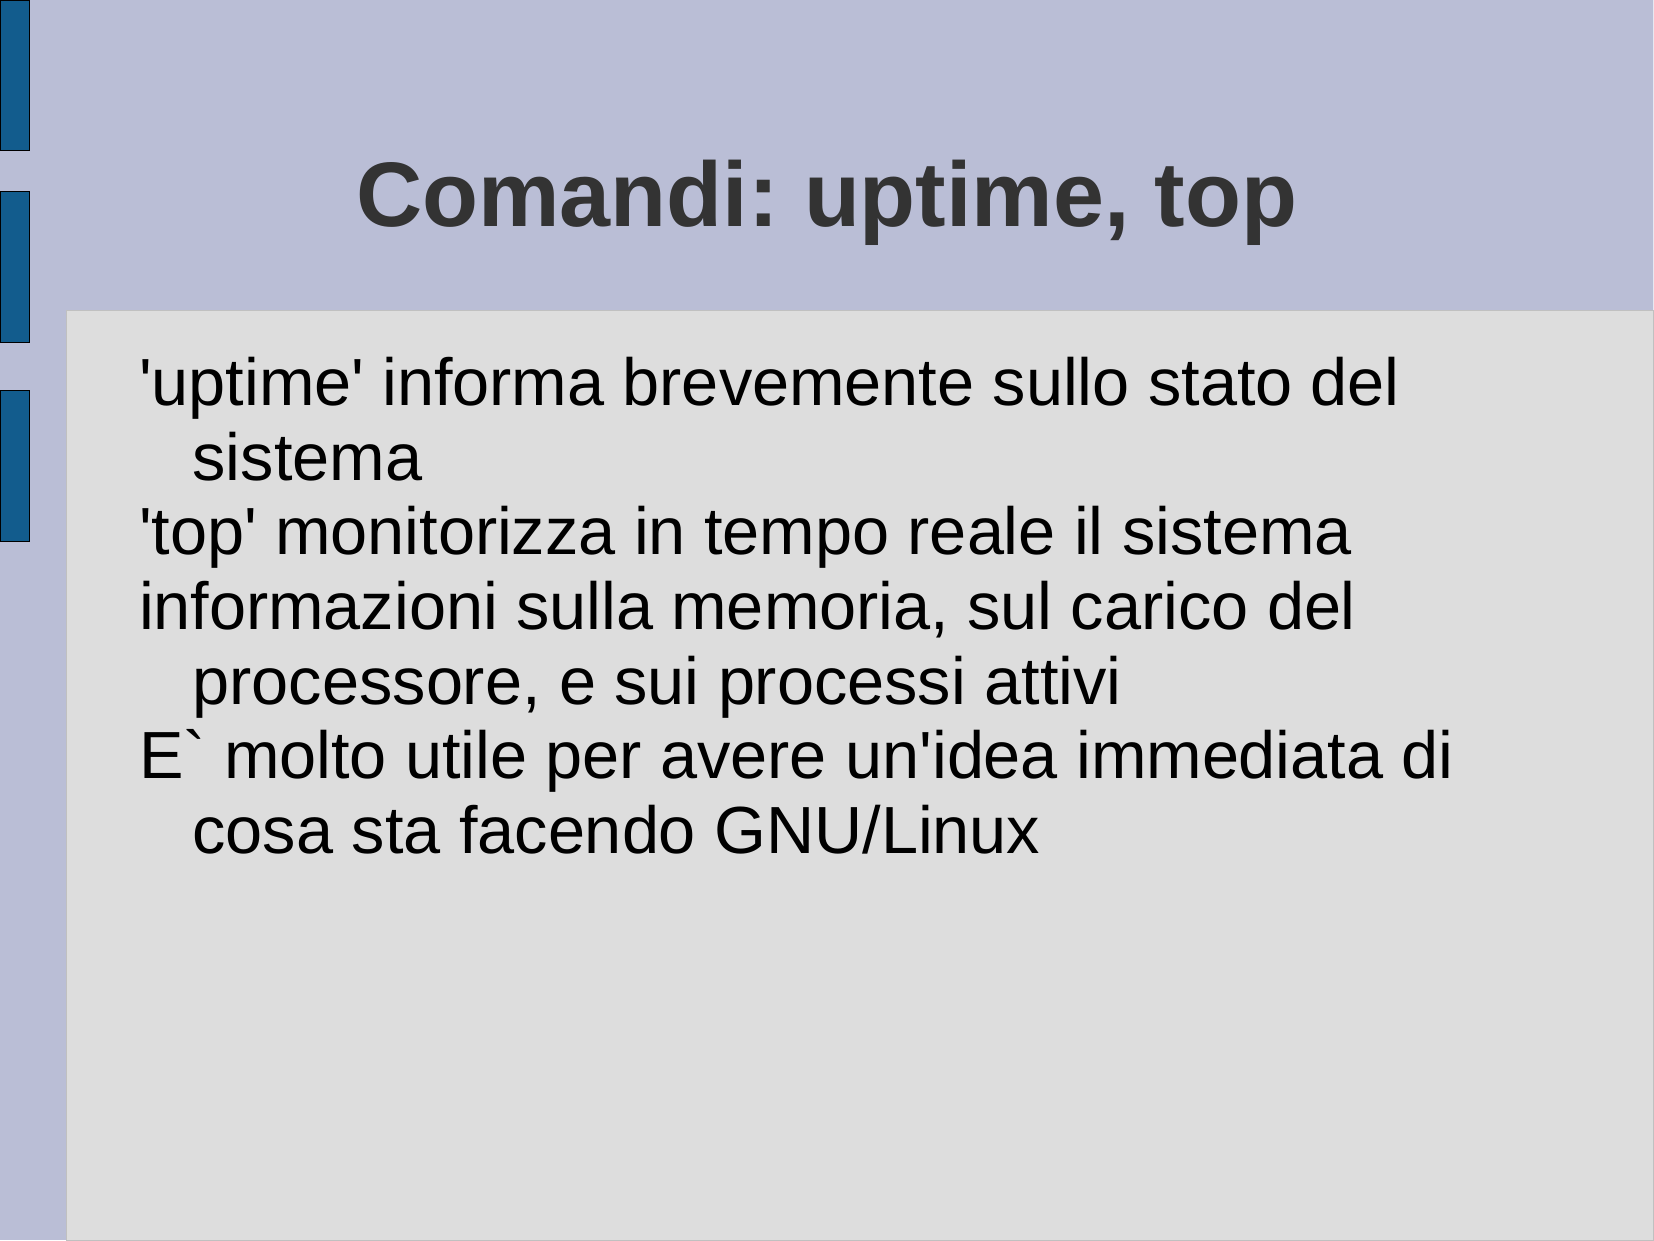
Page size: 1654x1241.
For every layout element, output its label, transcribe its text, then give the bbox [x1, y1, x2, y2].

list 'uptime' informa brevemente sullo stato del sistema 'top' monitorizza in tempo reale il sistema informazioni sulla memoria, sul carico del processore, e sui processi attivi E` molto utile per avere un'idea immediata di cosa sta facendo GNU/Linux [121, 344, 1534, 1127]
title Comandi: uptime, top [121, 91, 1534, 299]
